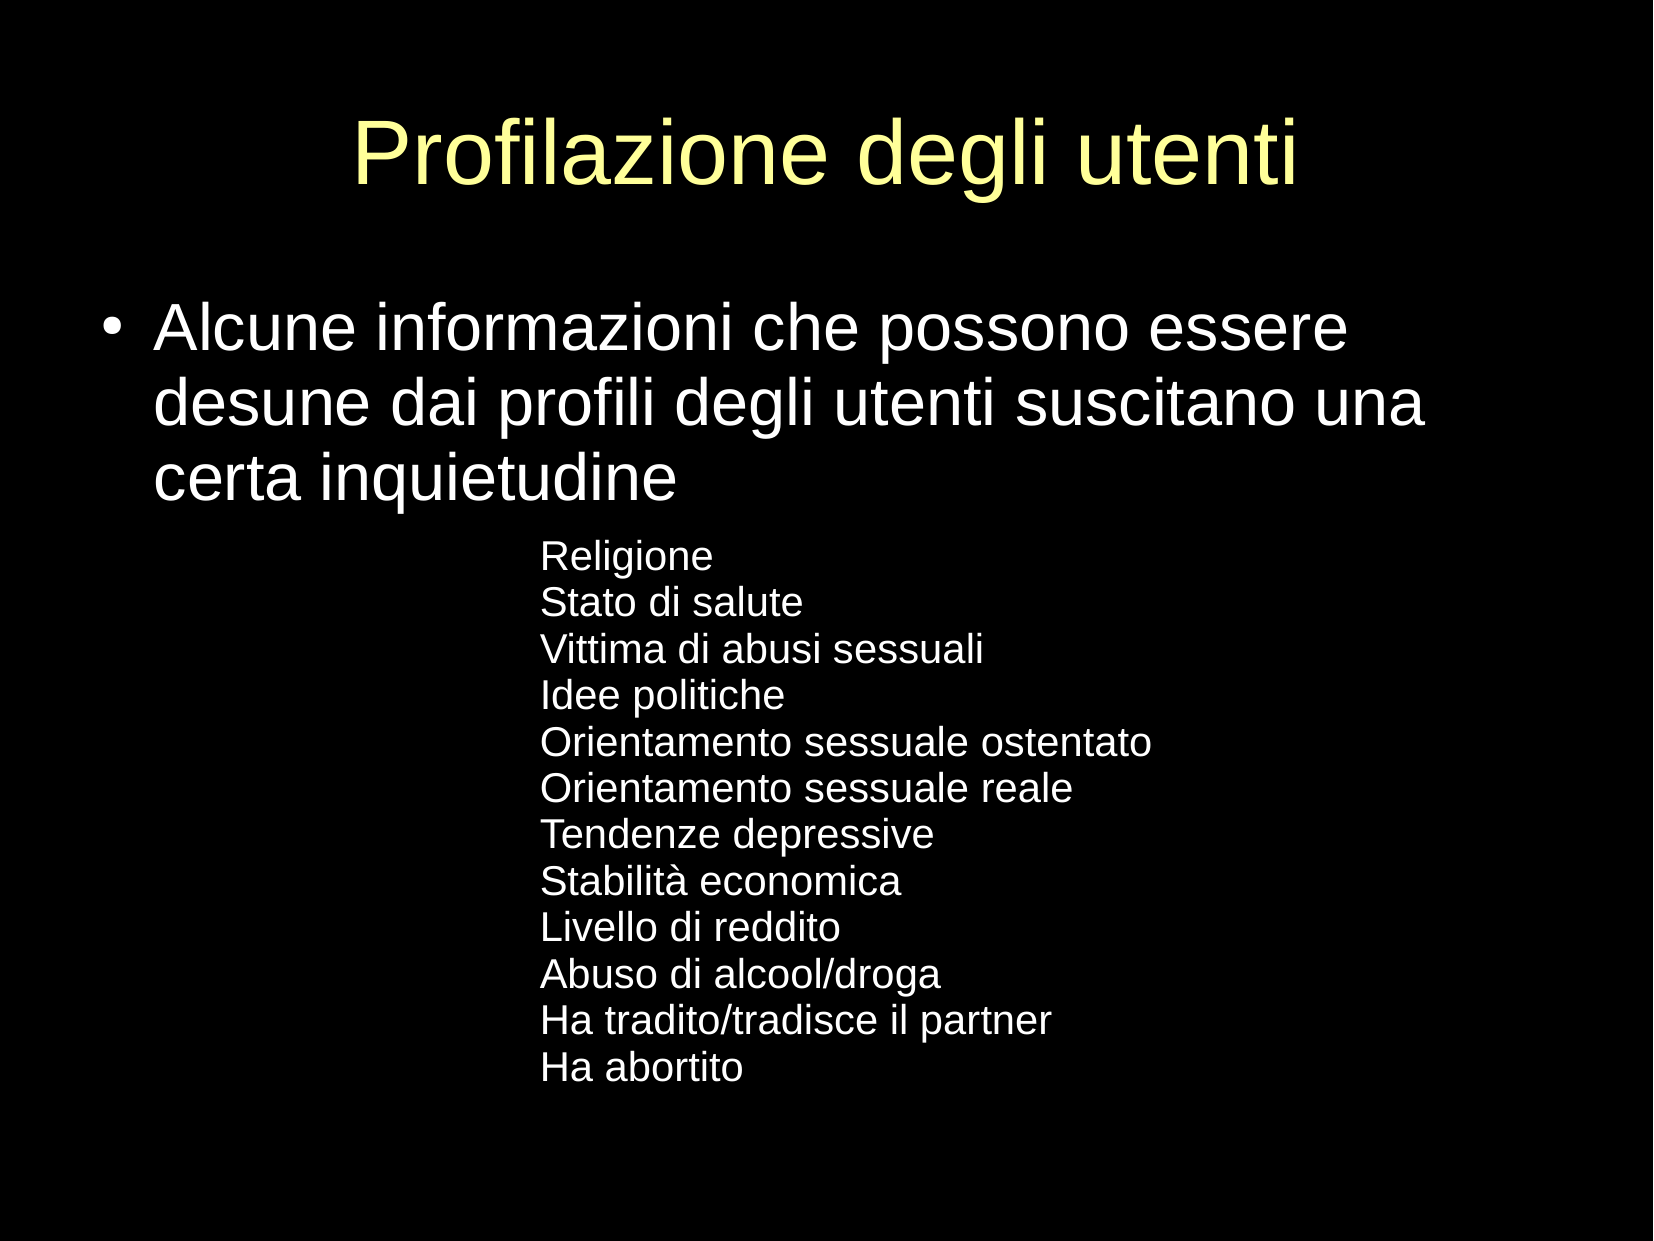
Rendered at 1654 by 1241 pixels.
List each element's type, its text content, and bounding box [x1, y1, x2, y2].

list Alcune informazioni che possono essere desune dai profili degli utenti suscitano una certa inquietudine [82, 290, 1571, 1126]
text_box Religione Stato di salute Vittima di abusi sessuali Idee politiche Orientamento sessuale ostentato Orientamento sessuale reale Tendenze depressive Stabilità economica Livello di reddito Abuso di alcool/droga Ha tradito/tradisce il partner Ha abortito [525, 525, 1201, 1098]
title Profilazione degli utenti [82, 49, 1571, 257]
